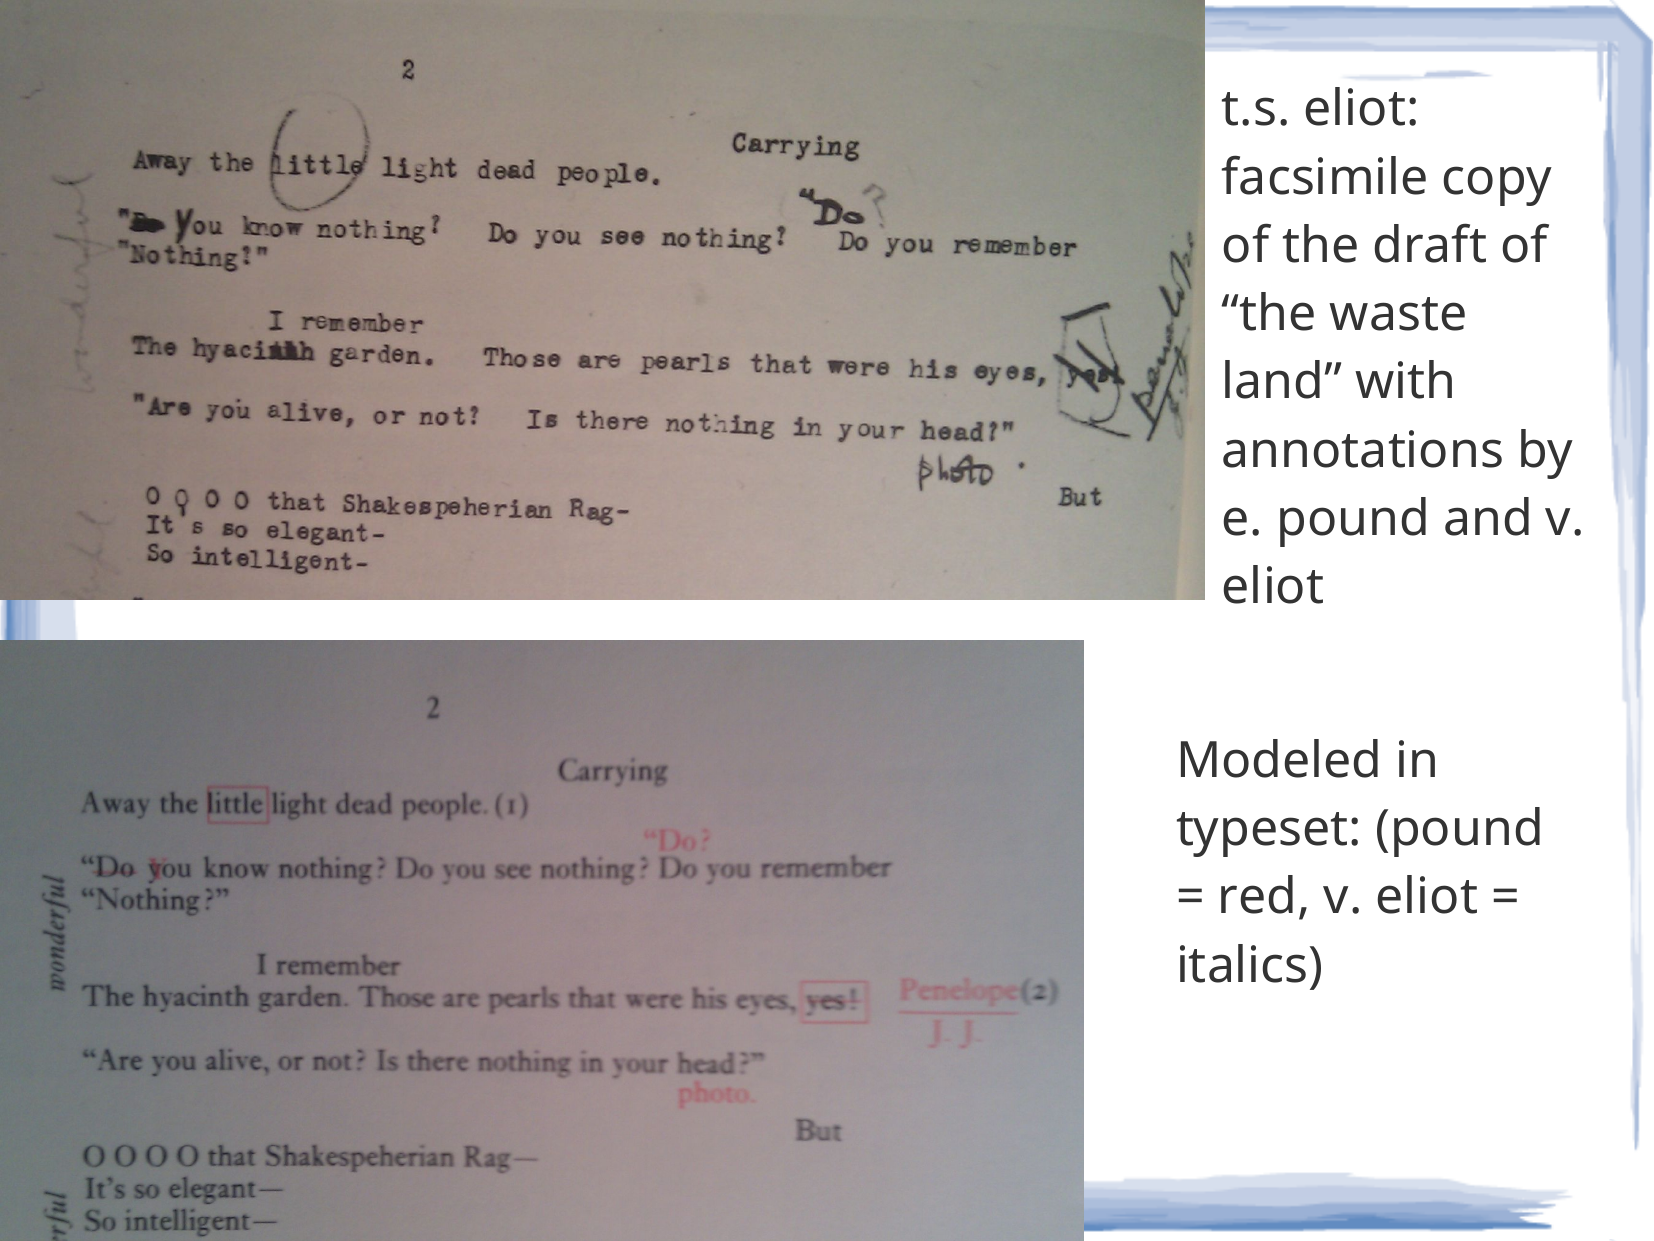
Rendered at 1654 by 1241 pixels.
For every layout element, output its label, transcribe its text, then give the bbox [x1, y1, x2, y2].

text_box t.s. eliot: facsimile copy of the draft of “the waste land” with annotations by e. pound and v. eliot [1221, 72, 1599, 542]
picture [0, 0, 1654, 1241]
text_box Modeled in typeset: (pound = red, v. eliot = italics) [1176, 723, 1553, 992]
